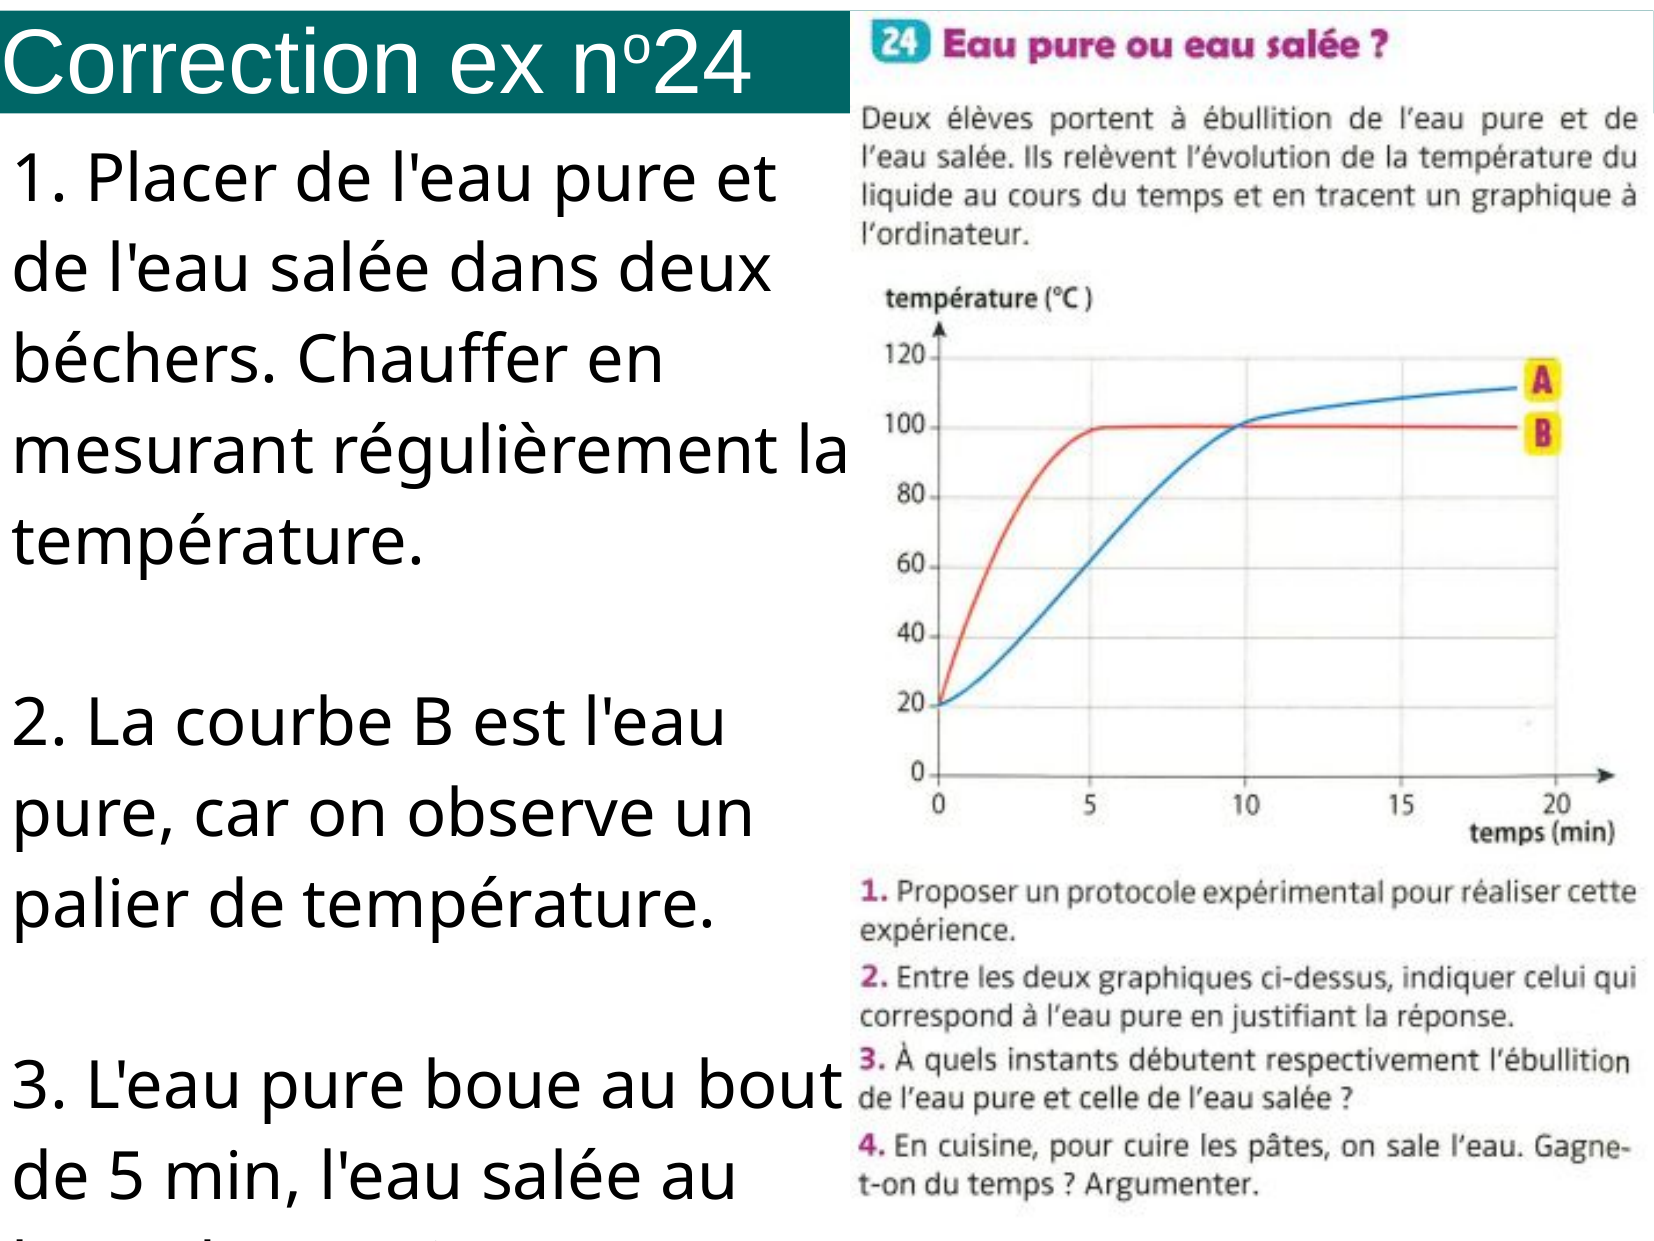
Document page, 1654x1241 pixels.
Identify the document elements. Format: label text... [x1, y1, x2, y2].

subtitle 1. Placer de l'eau pure et de l'eau salée dans deux béchers. Chauffer en mesurant régulièrement la température. 2. La courbe B est l'eau pure, car on observe un palier de température. 3. L'eau pure boue au bout de 5 min, l'eau salée au bout de 10 min. [11, 129, 1642, 1241]
picture [850, 11, 1654, 1229]
title Correction ex no24 [0, 10, 1654, 114]
